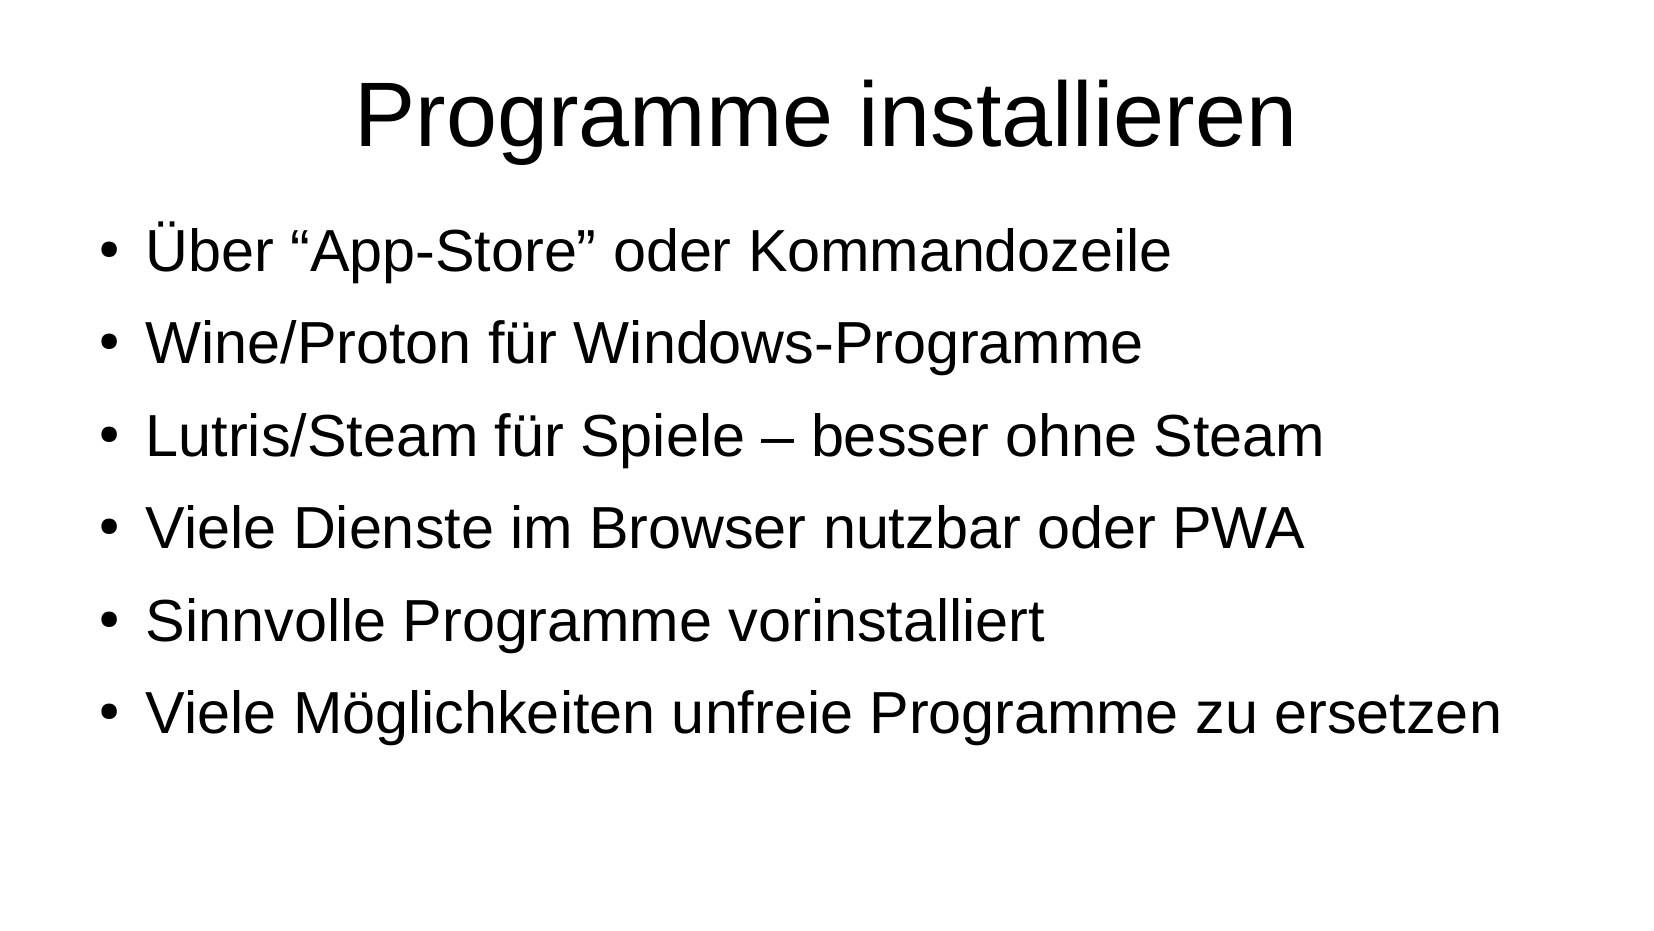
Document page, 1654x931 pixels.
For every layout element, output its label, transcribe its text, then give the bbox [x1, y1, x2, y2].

list Über “App-Store” oder Kommandozeile Wine/Proton für Windows-Programme Lutris/Steam für Spiele – besser ohne Steam Viele Dienste im Browser nutzbar oder PWA Sinnvolle Programme vorinstalliert Viele Möglichkeiten unfreie Programme zu ersetzen [82, 217, 1571, 758]
title Programme installieren [82, 37, 1571, 193]
